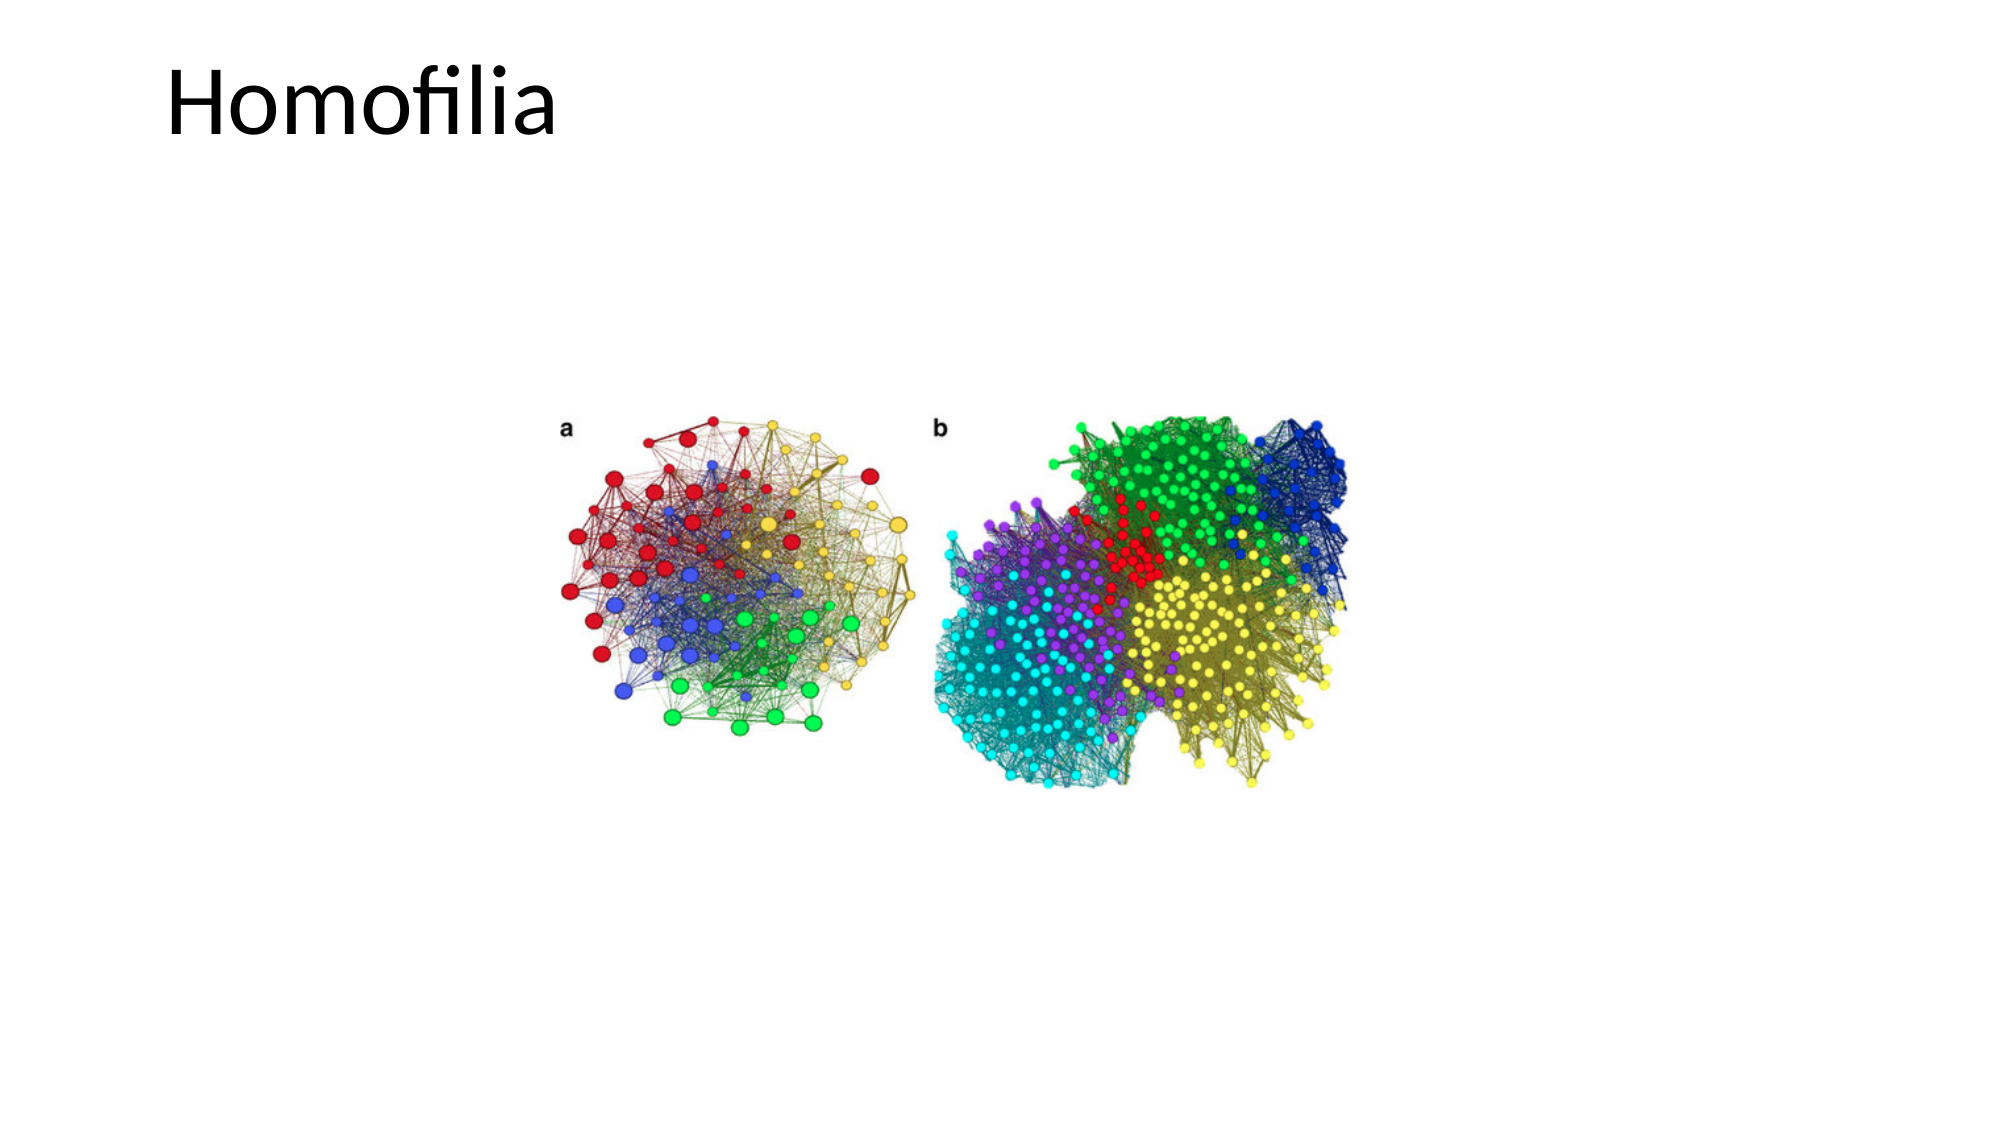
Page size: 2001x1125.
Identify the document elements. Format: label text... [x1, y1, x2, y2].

title Homofilia [165, 47, 1666, 168]
picture [560, 415, 1350, 790]
